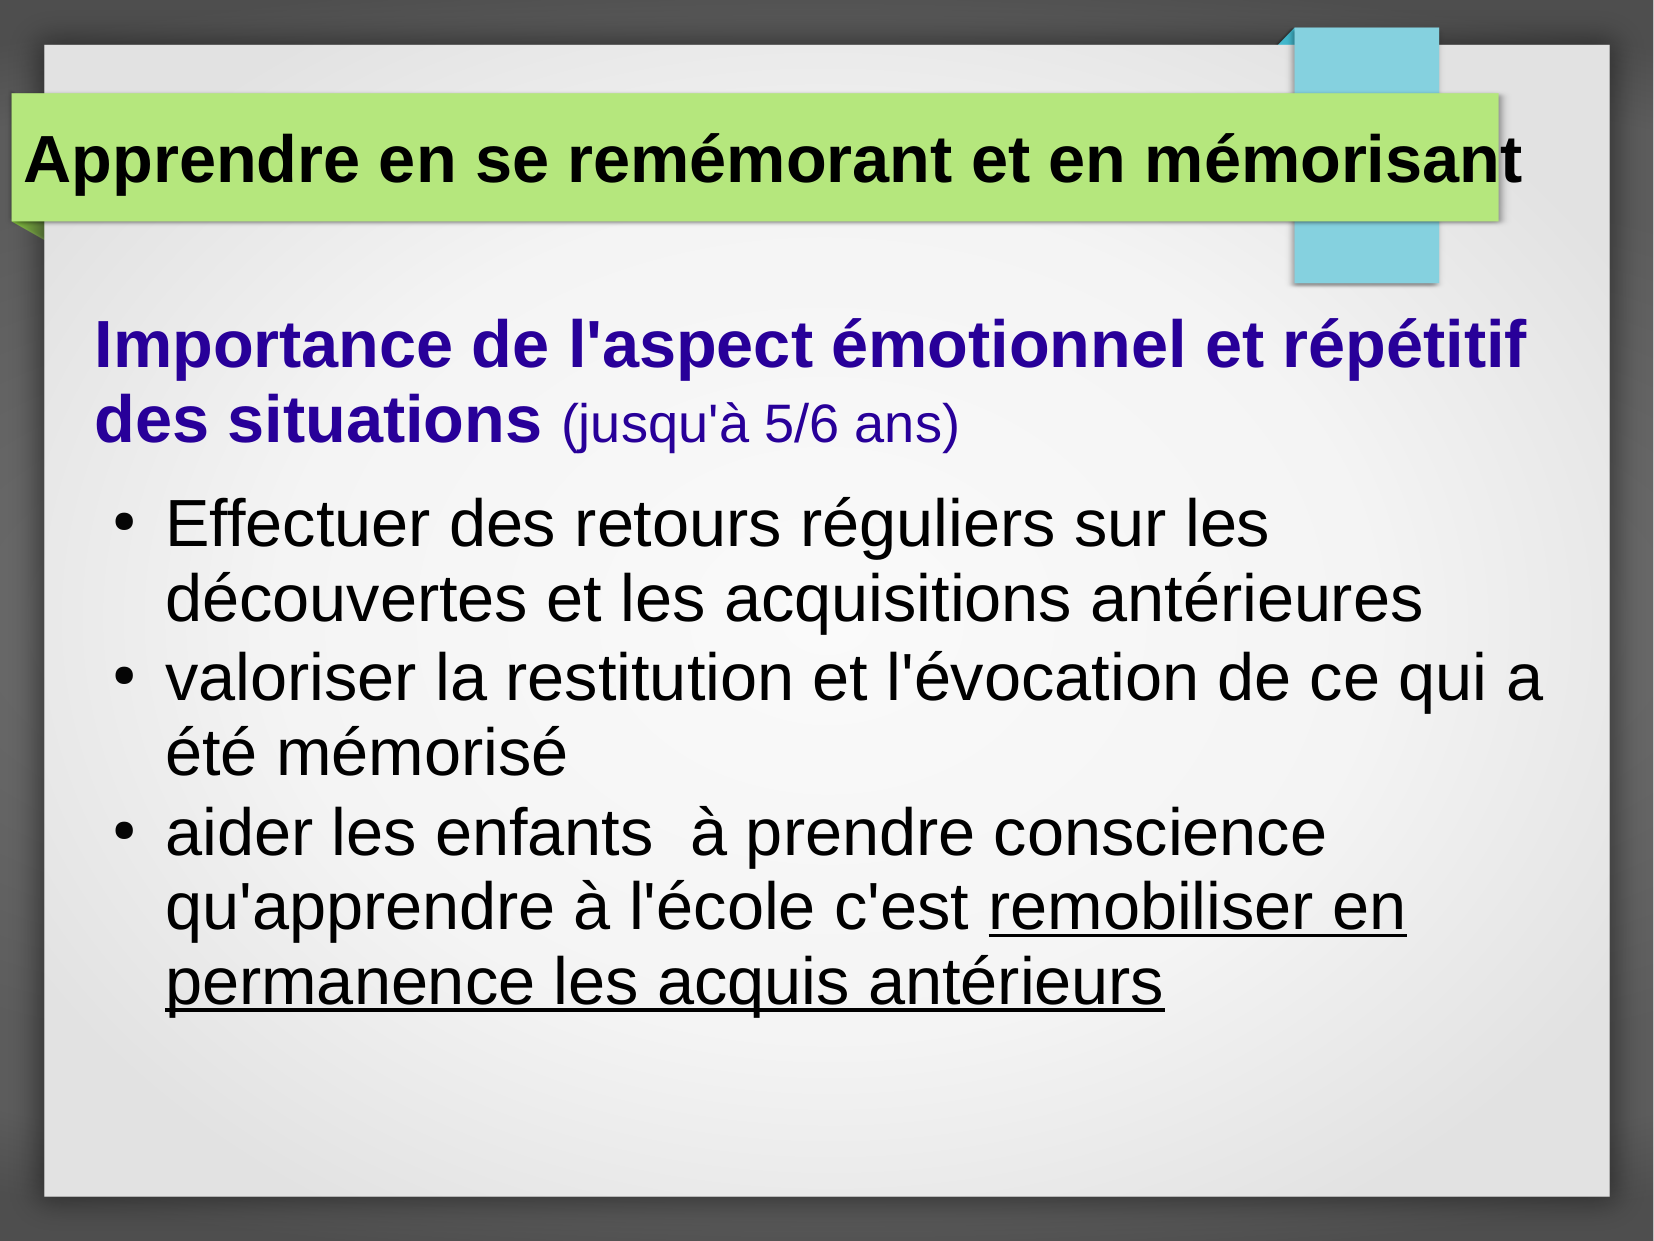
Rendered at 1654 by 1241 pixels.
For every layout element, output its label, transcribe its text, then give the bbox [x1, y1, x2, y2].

list Importance de l'aspect émotionnel et répétitif des situations (jusqu'à 5/6 ans) Effectuer des retours réguliers sur les découvertes et les acquisitions antérieures valoriser la restitution et l'évocation de ce qui a été mémorisé aider les enfants à prendre conscience qu'apprendre à l'école c'est remobiliser en permanence les acquis antérieurs [94, 307, 1583, 1217]
picture [0, 0, 1654, 1241]
title Apprendre en se remémorant et en mémorisant [23, 106, 1560, 213]
